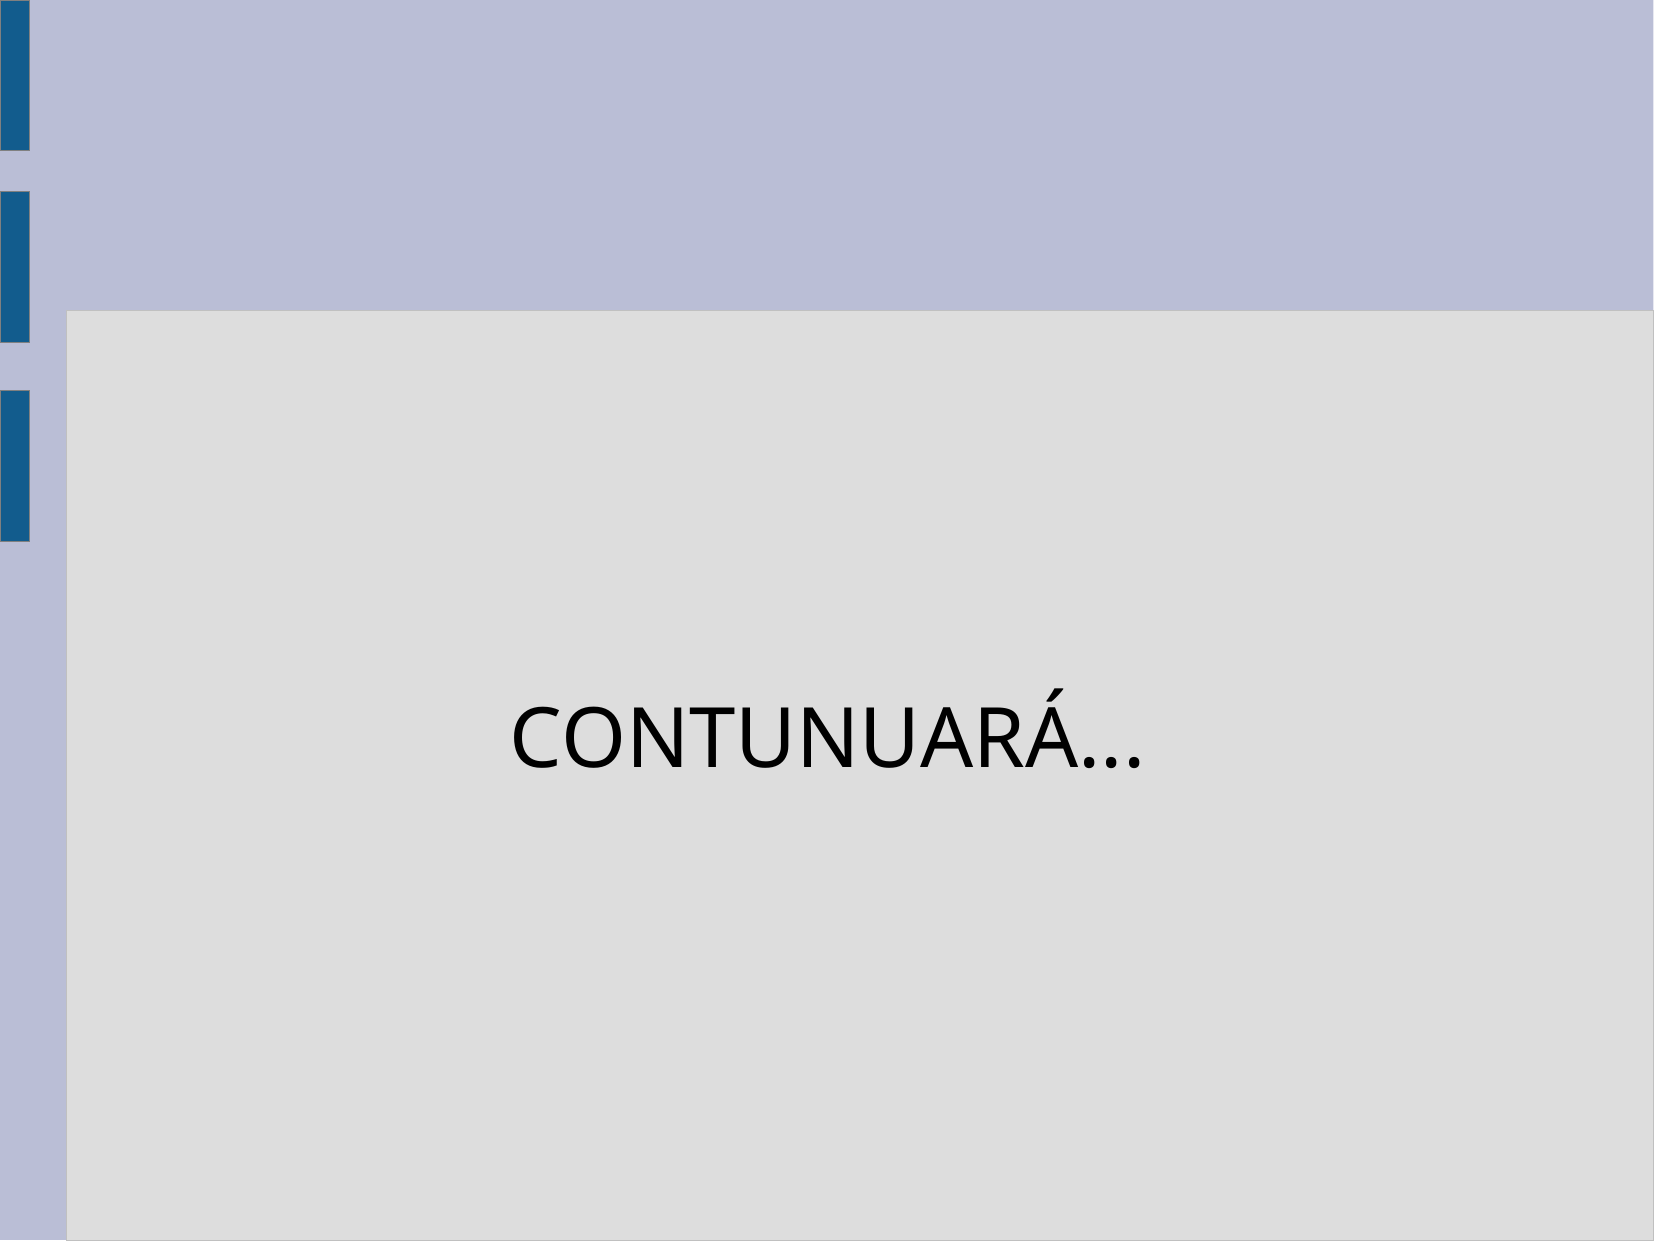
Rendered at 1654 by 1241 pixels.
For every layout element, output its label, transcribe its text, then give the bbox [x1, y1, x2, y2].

subtitle CONTUNUARÁ... [121, 344, 1534, 1127]
